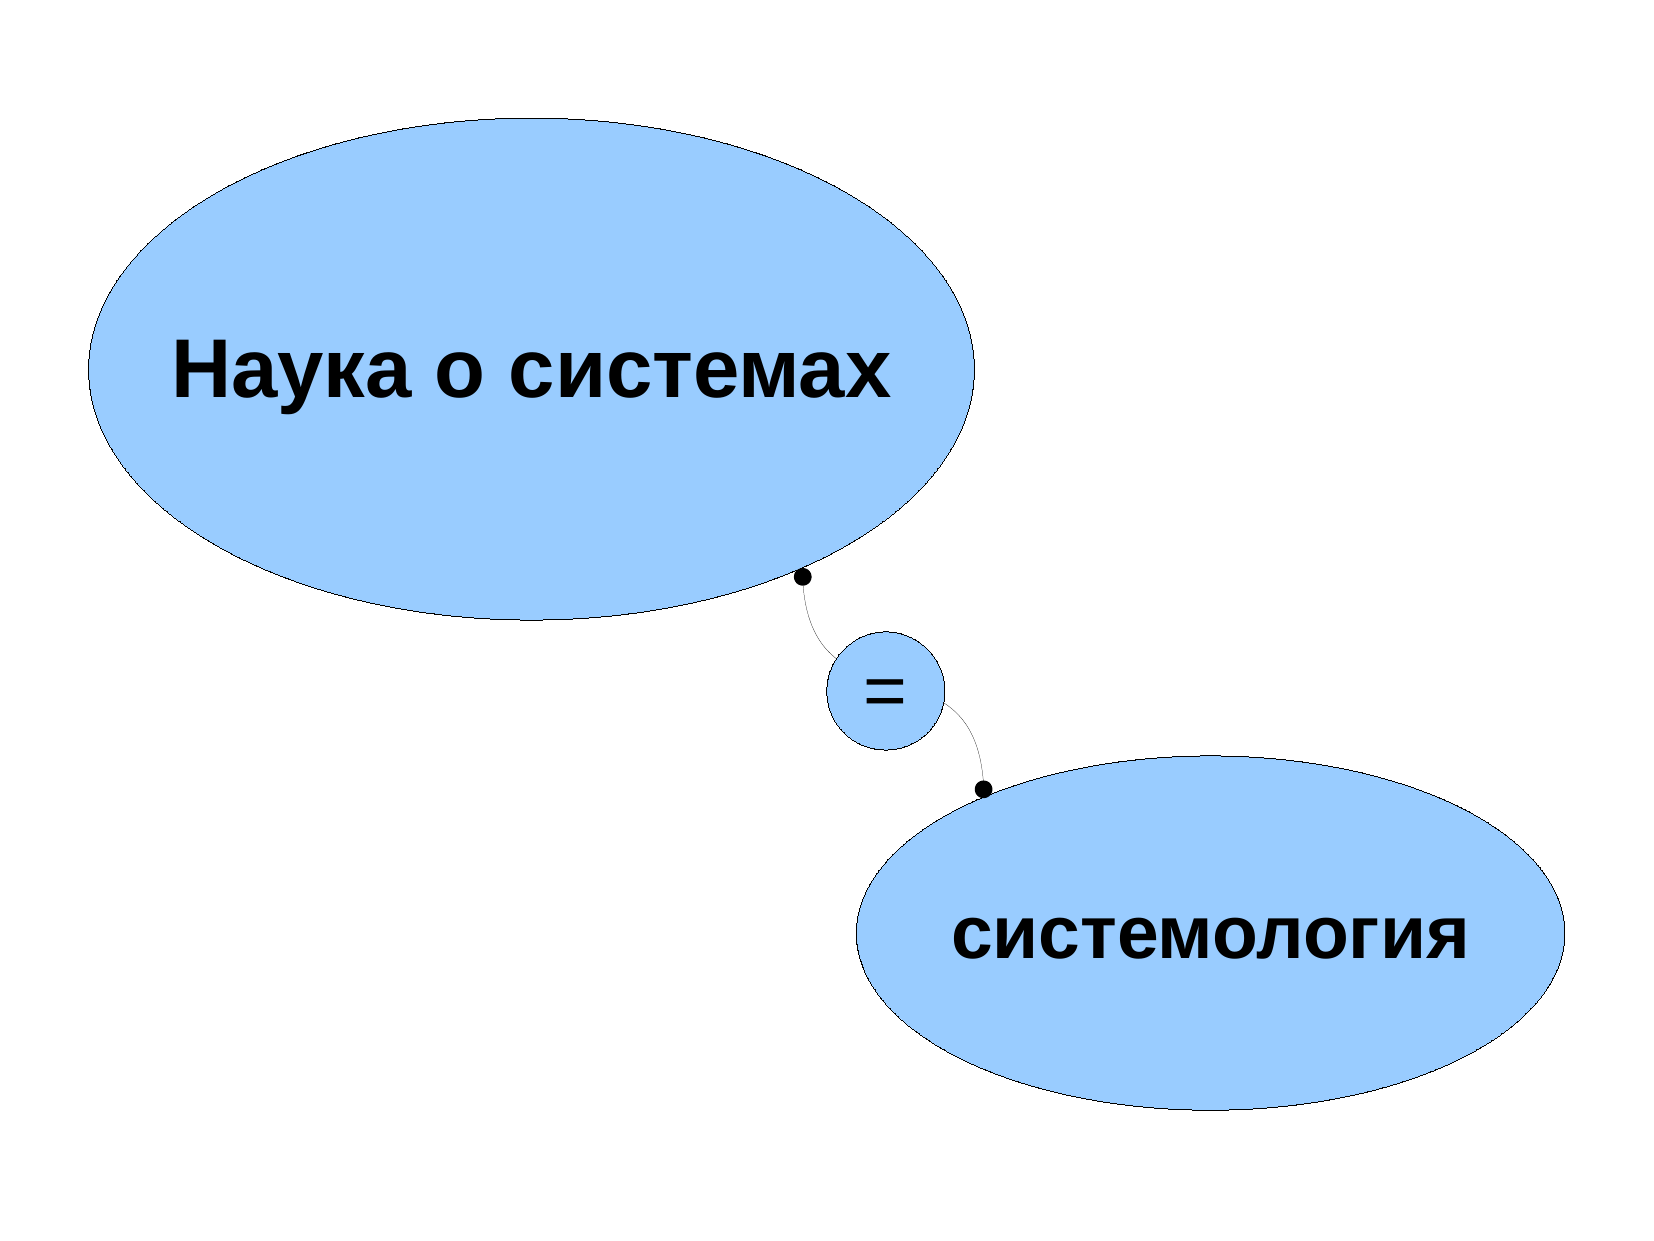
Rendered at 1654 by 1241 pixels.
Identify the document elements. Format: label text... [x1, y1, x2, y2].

text_box системология [856, 755, 1565, 1111]
text_box Наука о системах [88, 118, 975, 621]
text_box = [826, 631, 945, 751]
